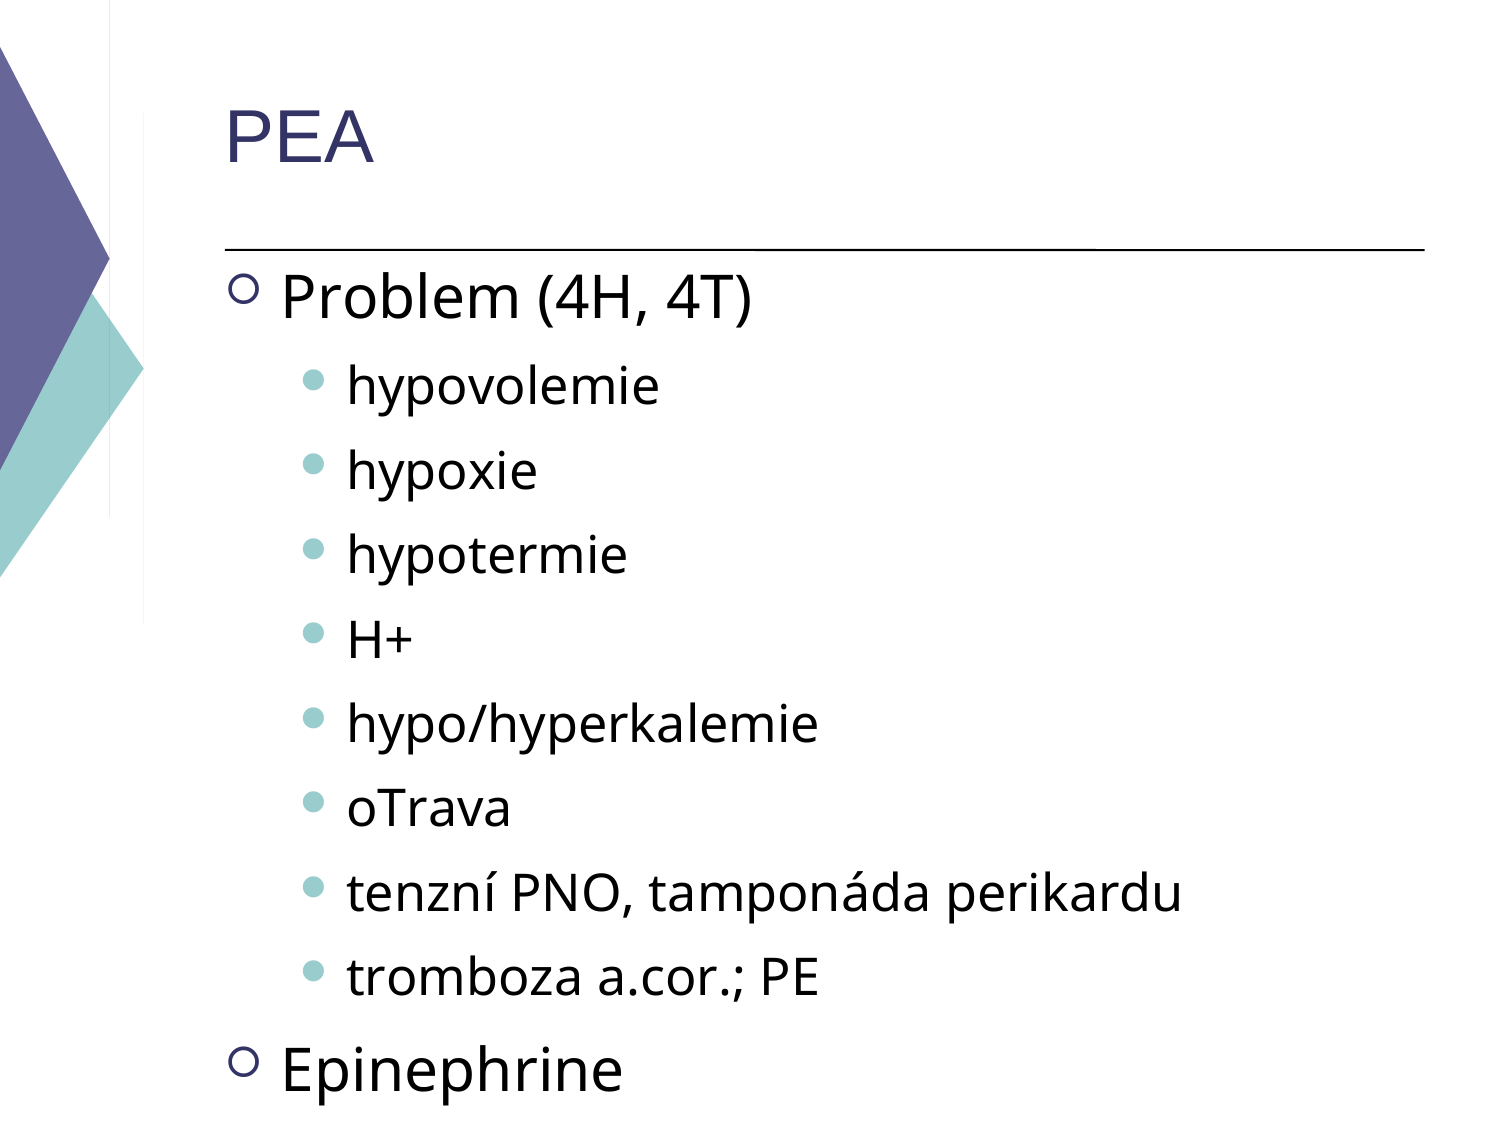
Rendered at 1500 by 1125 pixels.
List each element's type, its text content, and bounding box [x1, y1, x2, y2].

title PEA [224, 41, 1425, 238]
list Problem (4H, 4T) hypovolemie hypoxie hypotermie H+ hypo/hyperkalemie oTrava tenzní PNO, tamponáda perikardu tromboza a.cor.; PE Epinephrine Atropine [224, 252, 1425, 1115]
